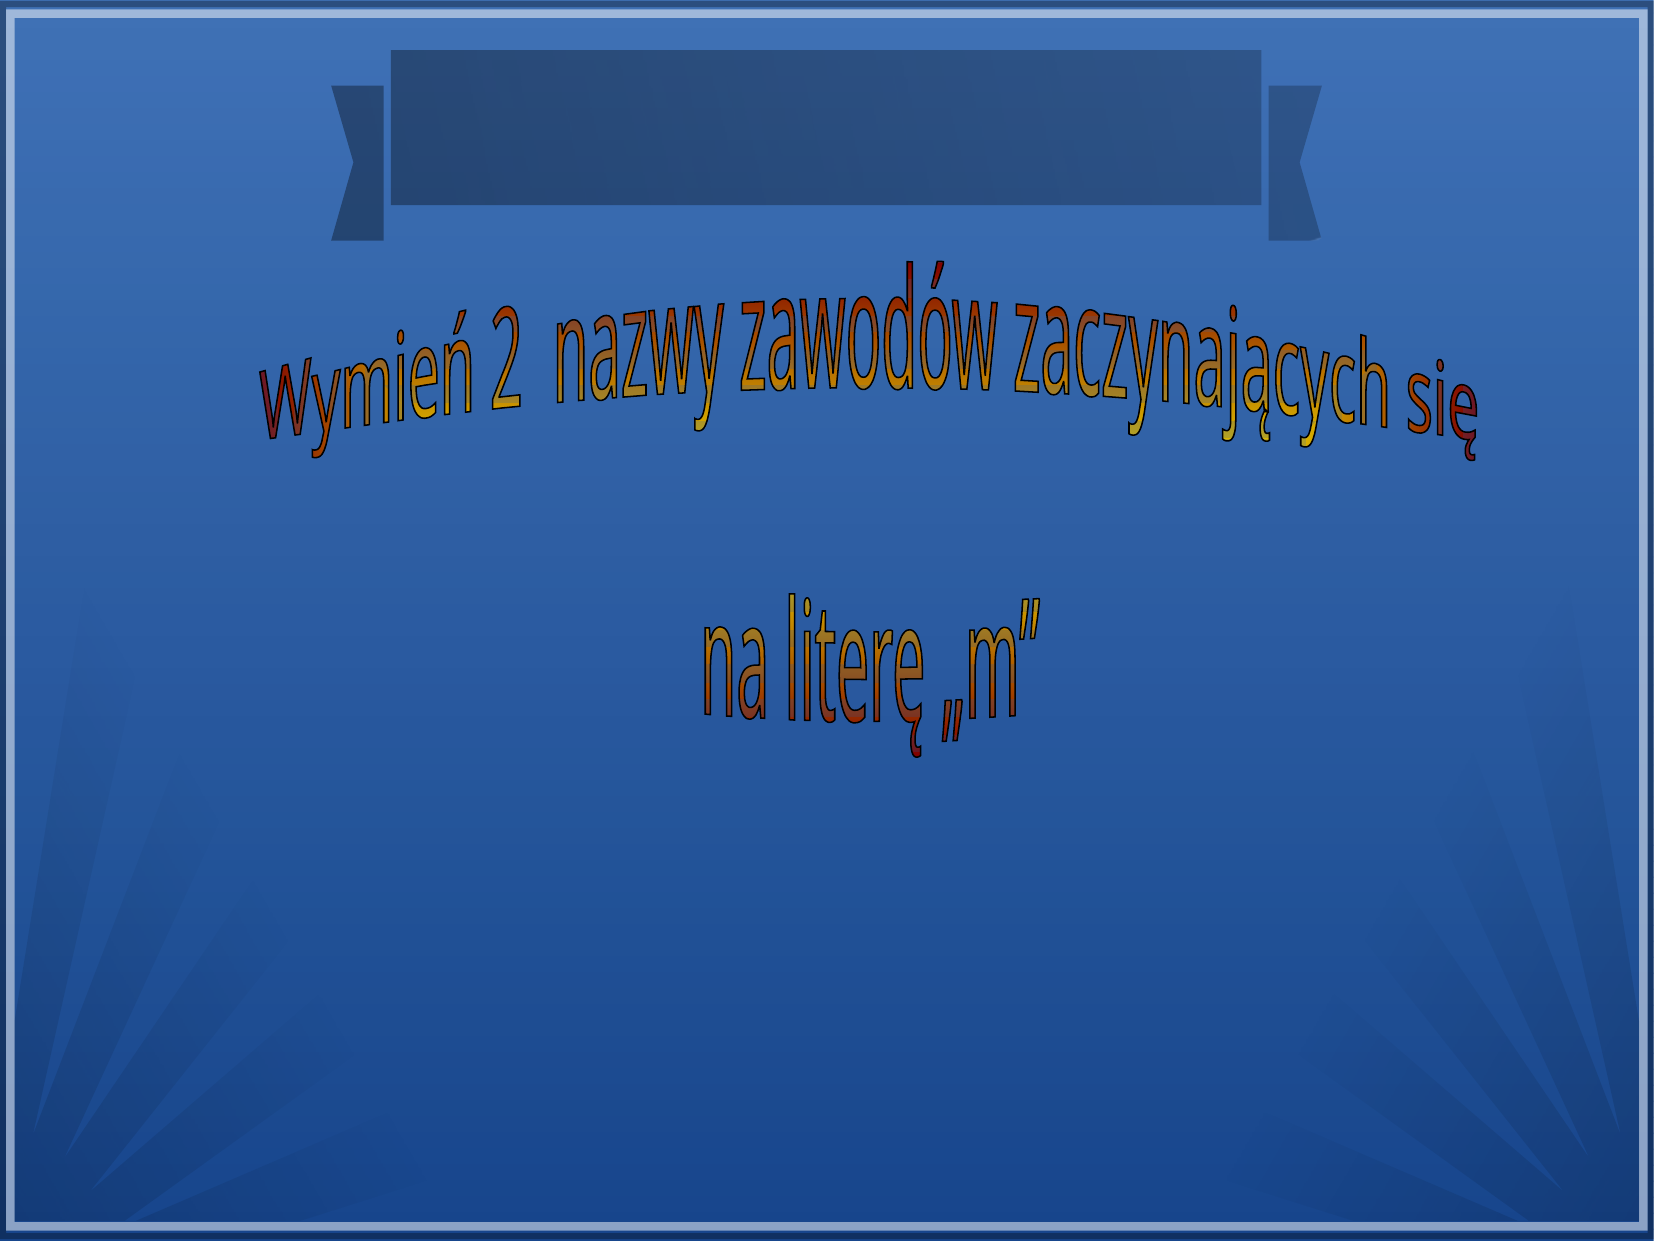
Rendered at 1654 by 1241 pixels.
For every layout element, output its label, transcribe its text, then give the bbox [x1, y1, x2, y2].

text_box Wymień 2 nazwy zawodów zaczynających się na literę „m” [623, 311, 647, 398]
text_box Wymień 2 nazwy zawodów zaczynających się na literę „m” [952, 300, 998, 390]
text_box Wymień 2 nazwy zawodów zaczynających się na literę „m” [1243, 336, 1270, 442]
text_box Wymień 2 nazwy zawodów zaczynających się na literę „m” [874, 630, 893, 722]
text_box Wymień 2 nazwy zawodów zaczynających się na literę „m” [739, 628, 765, 720]
text_box Wymień 2 nazwy zawodów zaczynających się na literę „m” [1103, 313, 1127, 399]
text_box Wymień 2 nazwy zawodów zaczynających się na literę „m” [1162, 321, 1189, 404]
text_box Wymień 2 nazwy zawodów zaczynających się na literę „m” [1332, 356, 1355, 424]
text_box Wymień 2 nazwy zawodów zaczynających się na literę „m” [969, 627, 1016, 719]
text_box Wymień 2 nazwy zawodów zaczynających się na literę „m” [1222, 332, 1236, 441]
text_box Wymień 2 nazwy zawodów zaczynających się na literę „m” [591, 315, 617, 401]
text_box Wymień 2 nazwy zawodów zaczynających się na literę „m” [815, 610, 835, 723]
text_box Wymień 2 nazwy zawodów zaczynających się na literę „m” [705, 626, 732, 717]
text_box Wymień 2 nazwy zawodów zaczynających się na literę „m” [410, 347, 437, 419]
text_box Wymień 2 nazwy zawodów zaczynających się na literę „m” [259, 357, 311, 439]
text_box Wymień 2 nazwy zawodów zaczynających się na literę „m” [444, 340, 471, 415]
text_box Wymień 2 nazwy zawodów zaczynających się na literę „m” [884, 261, 913, 390]
text_box Wymień 2 nazwy zawodów zaczynających się na literę „m” [1128, 316, 1158, 436]
text_box Wymień 2 nazwy zawodów zaczynających się na literę „m” [1360, 334, 1387, 428]
text_box Wymień 2 nazwy zawodów zaczynających się na literę „m” [920, 297, 950, 391]
text_box Wymień 2 nazwy zawodów zaczynających się na literę „m” [1275, 343, 1299, 416]
text_box Wymień 2 nazwy zawodów zaczynających się na literę „m” [1450, 384, 1477, 461]
text_box Wymień 2 nazwy zawodów zaczynających się na literę „m” [1076, 309, 1100, 398]
text_box Wymień 2 nazwy zawodów zaczynających się na literę „m” [1043, 306, 1069, 395]
text_box Wymień 2 nazwy zawodów zaczynających się na literę „m” [492, 306, 520, 410]
text_box Wymień 2 nazwy zawodów zaczynających się na literę „m” [1408, 373, 1431, 434]
text_box Wymień 2 nazwy zawodów zaczynających się na literę „m” [345, 358, 389, 429]
text_box Wymień 2 nazwy zawodów zaczynających się na literę „m” [557, 319, 584, 403]
text_box Wymień 2 nazwy zawodów zaczynających się na literę „m” [648, 303, 724, 431]
text_box Wymień 2 nazwy zawodów zaczynających się na literę „m” [769, 298, 795, 391]
text_box Wymień 2 nazwy zawodów zaczynających się na literę „m” [1015, 304, 1039, 393]
text_box Wymień 2 nazwy zawodów zaczynających się na literę „m” [741, 301, 765, 391]
text_box Wymień 2 nazwy zawodów zaczynających się na literę „m” [895, 629, 923, 758]
text_box Wymień 2 nazwy zawodów zaczynających się na literę „m” [800, 298, 846, 389]
text_box Wymień 2 nazwy zawodów zaczynających się na literę „m” [1300, 346, 1330, 447]
text_box Wymień 2 nazwy zawodów zaczynających się na literę „m” [839, 630, 867, 723]
text_box Wymień 2 nazwy zawodów zaczynających się na literę „m” [848, 296, 879, 390]
text_box Wymień 2 nazwy zawodów zaczynających się na literę „m” [311, 369, 341, 458]
text_box Wymień 2 nazwy zawodów zaczynających się na literę „m” [1196, 327, 1222, 407]
